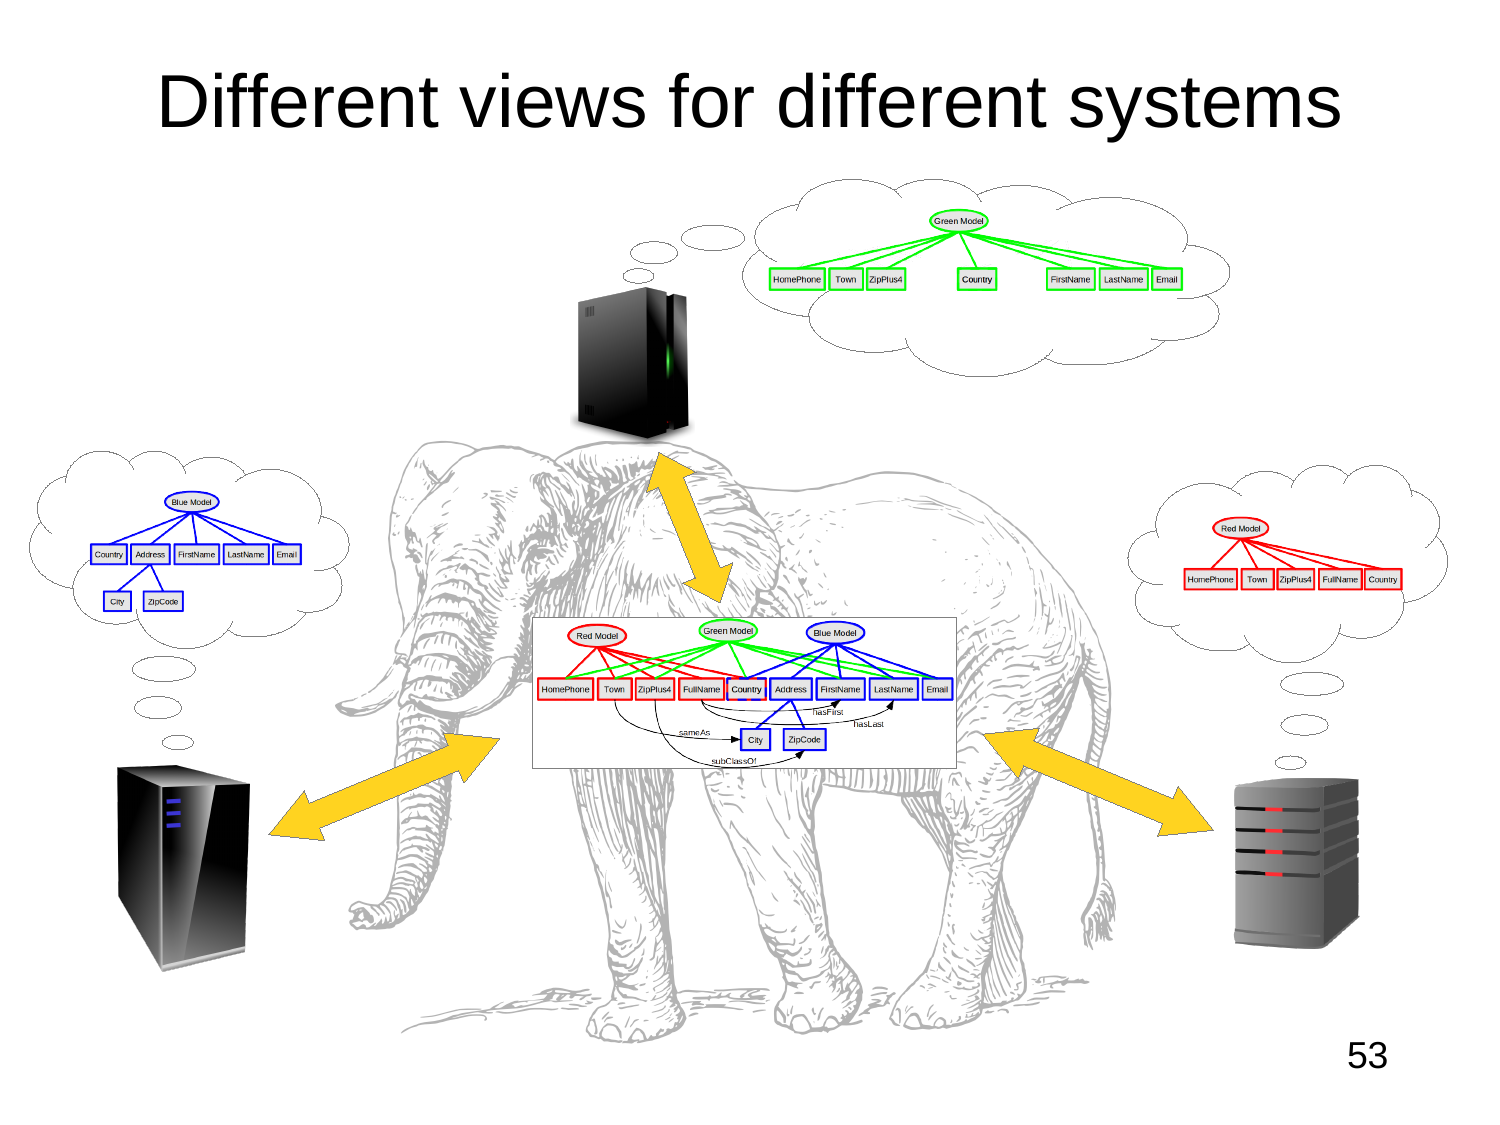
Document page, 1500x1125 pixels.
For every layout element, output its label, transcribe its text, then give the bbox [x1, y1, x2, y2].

picture [117, 765, 250, 972]
text_box [268, 430, 1214, 1052]
picture [1180, 514, 1407, 594]
picture [570, 283, 695, 447]
picture [767, 200, 1186, 344]
picture [87, 486, 305, 614]
picture [532, 617, 957, 769]
title Different views for different systems [75, 26, 1425, 169]
picture [1233, 778, 1360, 949]
